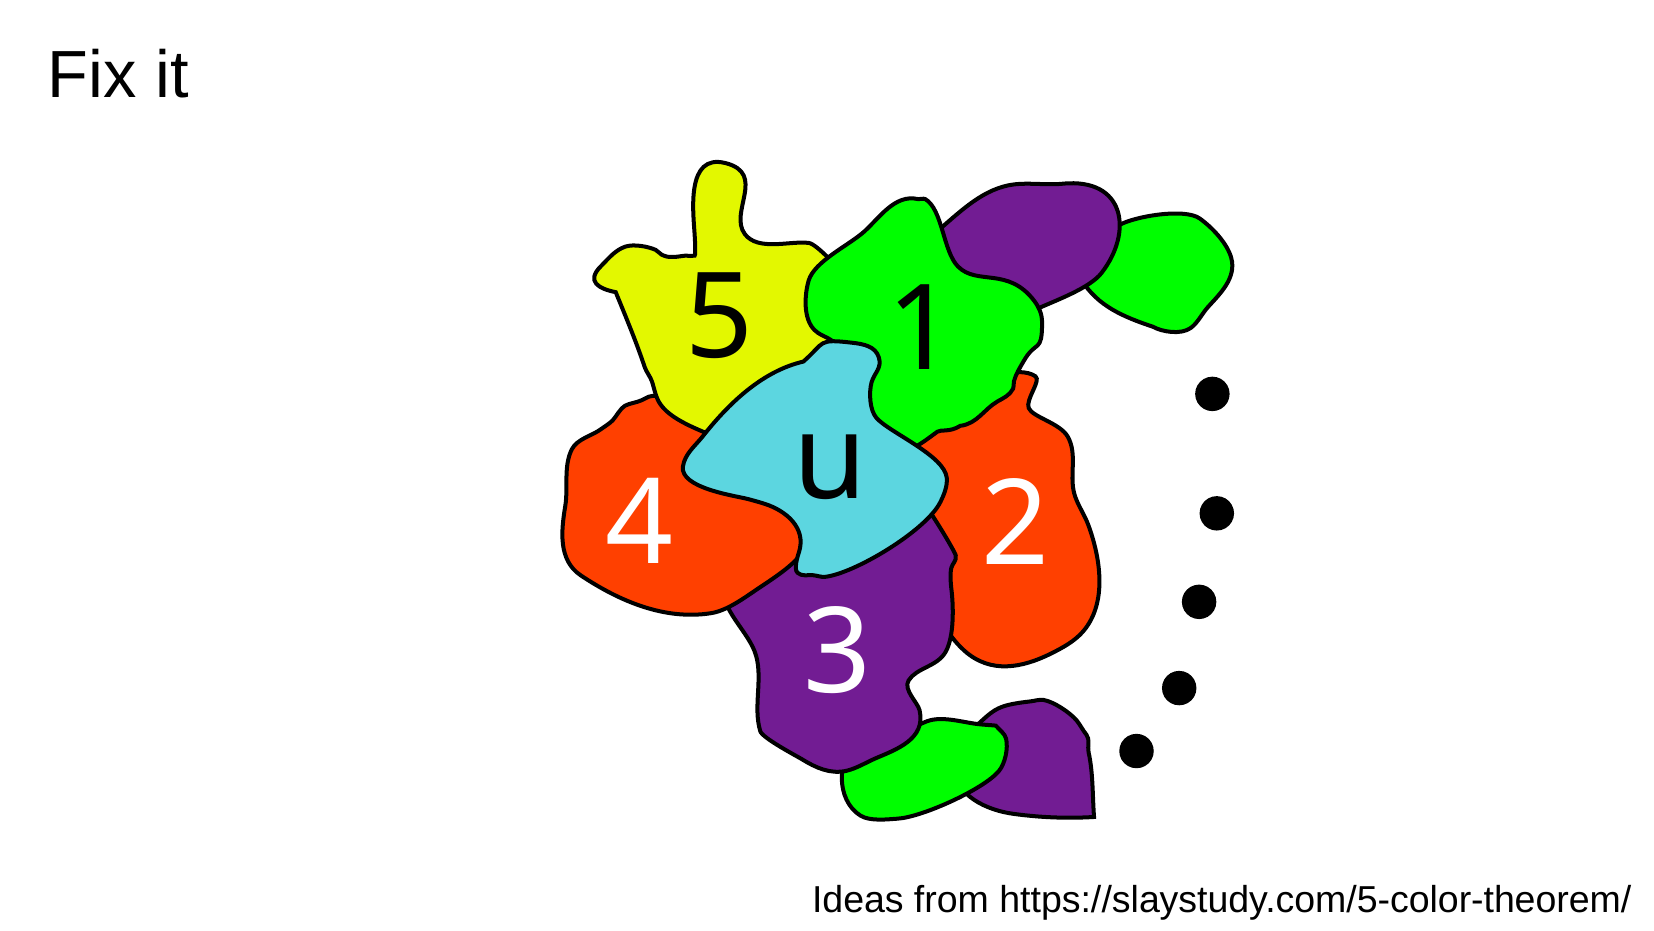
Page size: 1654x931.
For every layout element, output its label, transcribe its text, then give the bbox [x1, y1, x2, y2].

text_box Fix it [33, 29, 204, 119]
text_box Ideas from https://slaystudy.com/5-color-theorem/ [1260, 871, 1654, 931]
picture [402, 1, 1260, 931]
